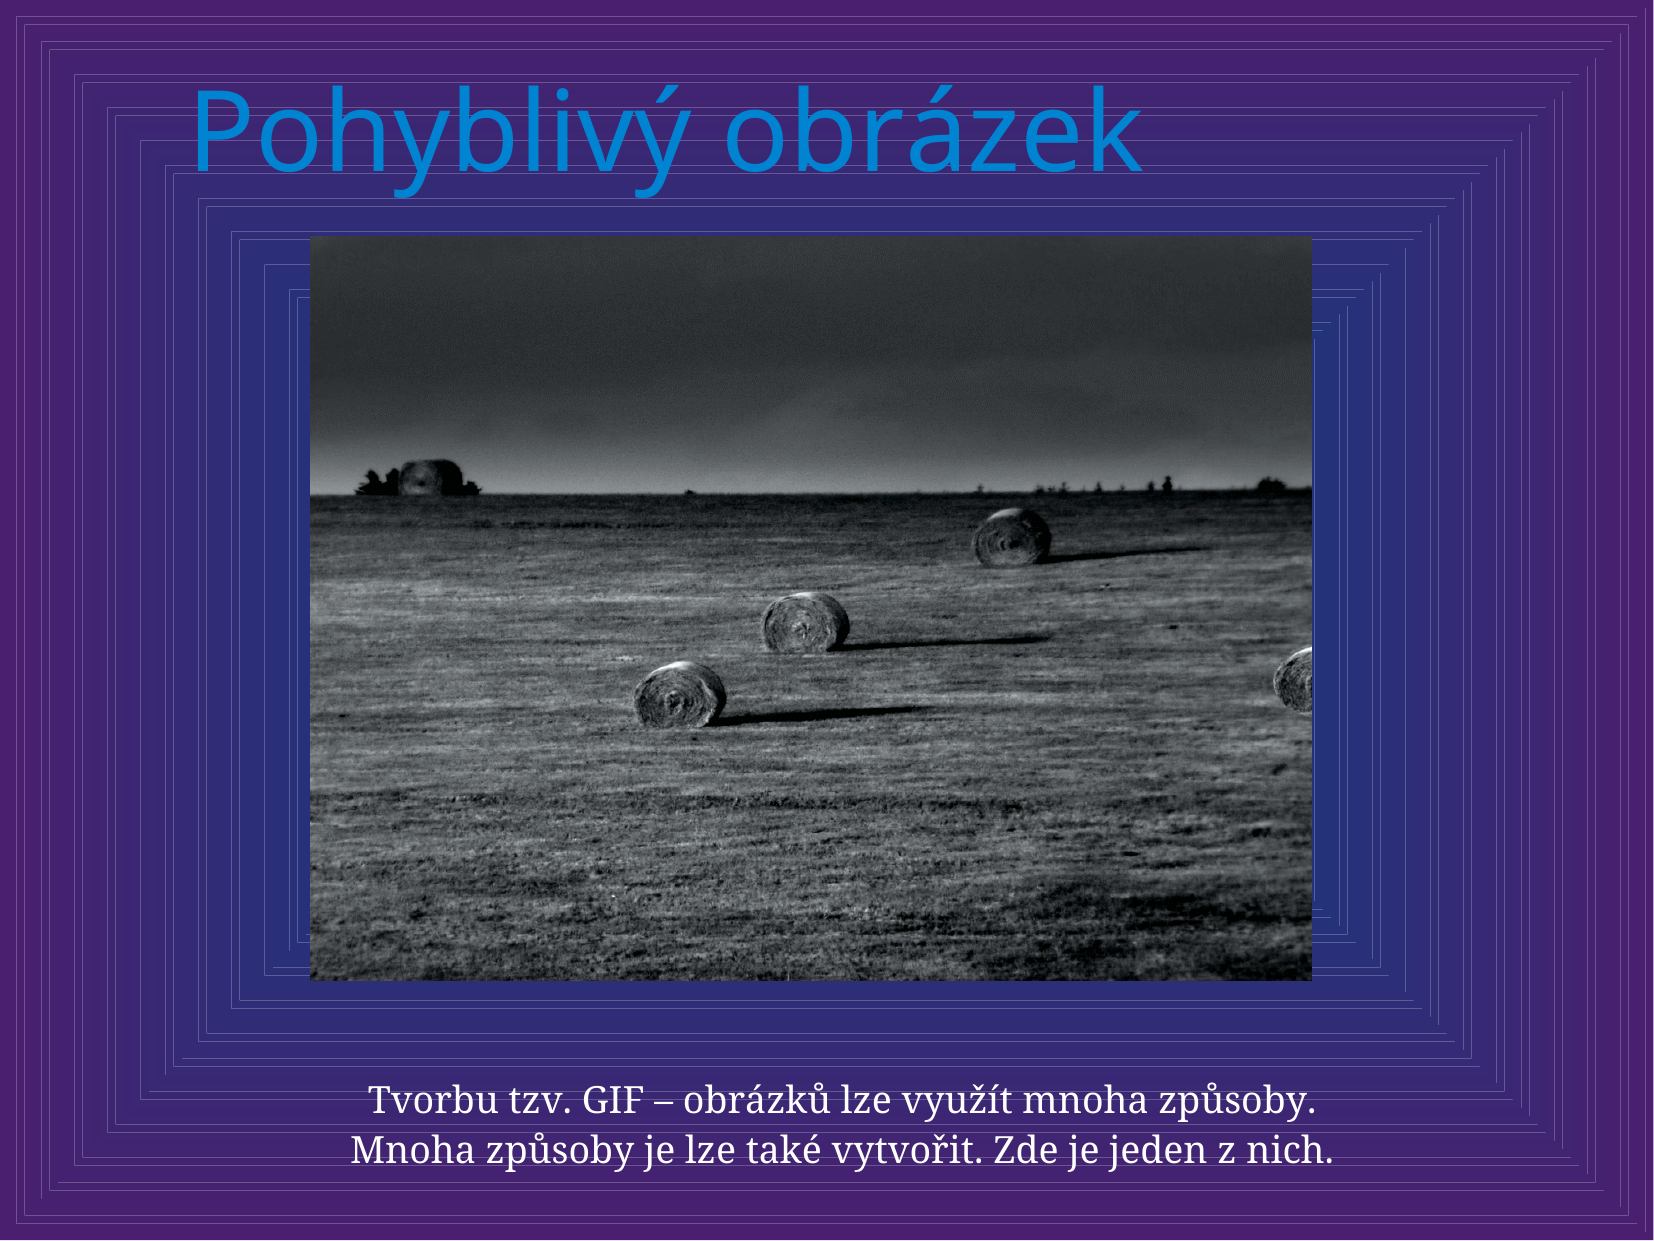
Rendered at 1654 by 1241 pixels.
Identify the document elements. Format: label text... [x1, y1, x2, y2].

text_box Tvorbu tzv. GIF – obrázků lze využít mnoha způsoby. Mnoha způsoby je lze také vytvořit. Zde je jeden z nich. [366, 1062, 1330, 1179]
picture [310, 236, 1312, 981]
text_box Pohyblivý obrázek [172, 49, 1536, 201]
